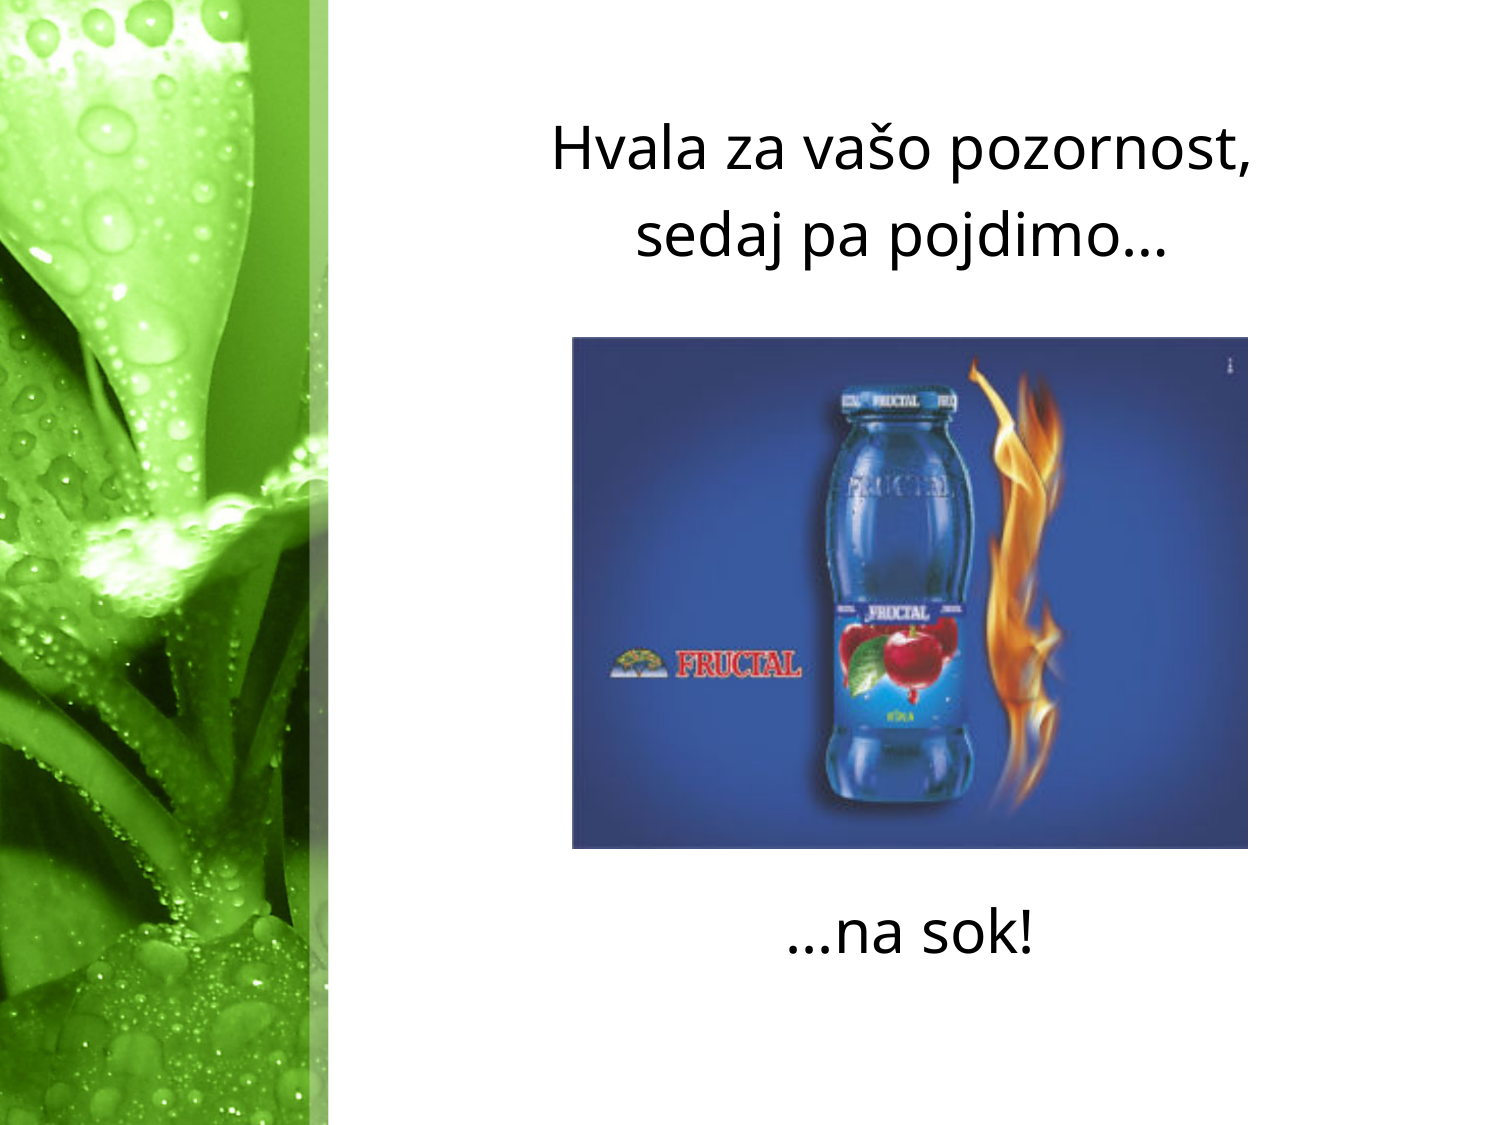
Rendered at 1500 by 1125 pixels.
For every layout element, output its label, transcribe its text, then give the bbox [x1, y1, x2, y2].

list Hvala za vašo pozornost, sedaj pa pojdimo… ...na sok! [360, 101, 1461, 1094]
picture [0, 0, 1500, 1125]
